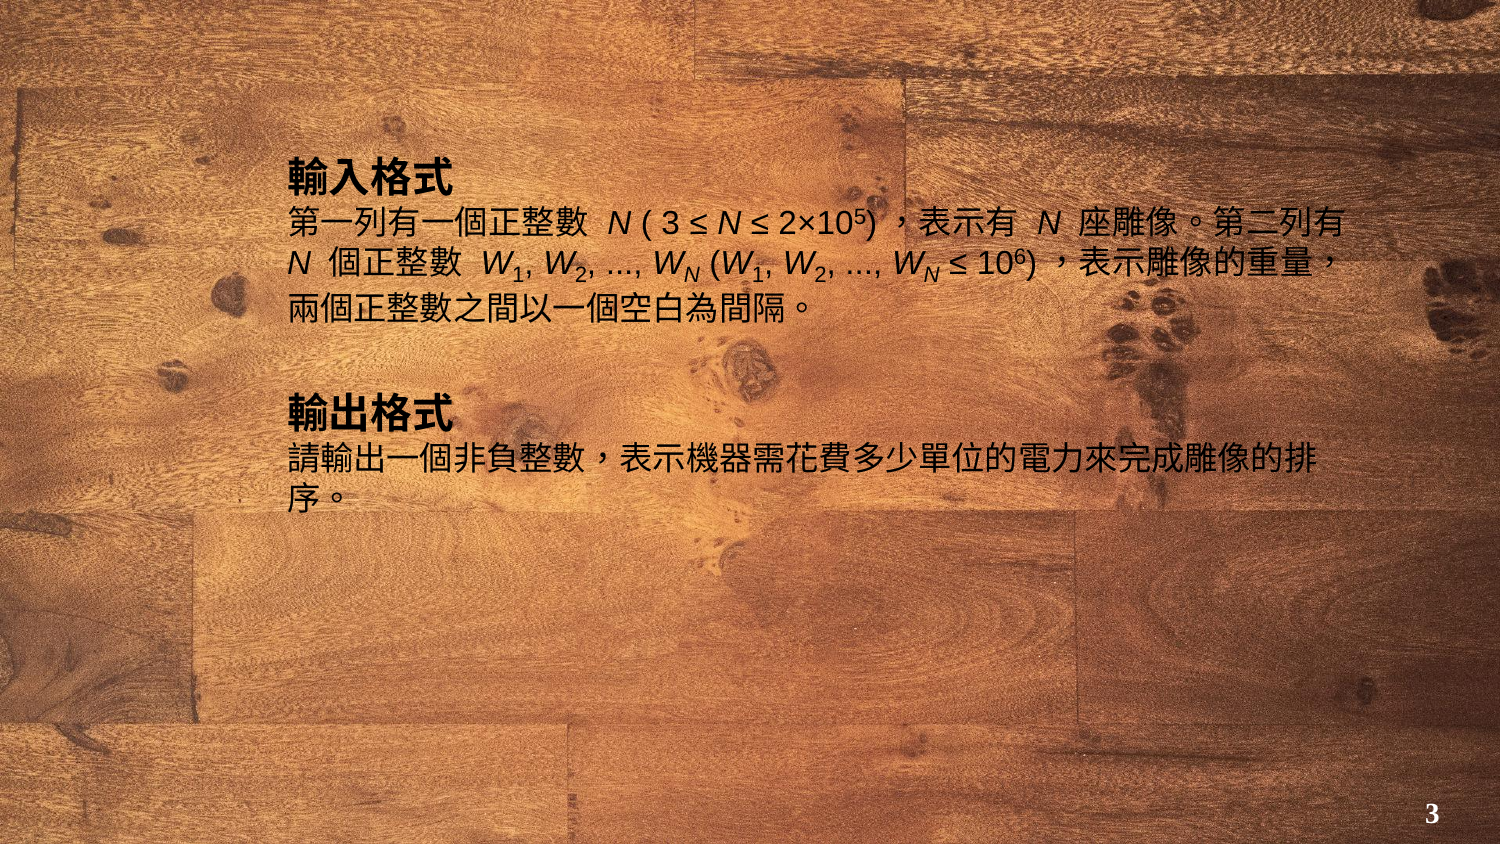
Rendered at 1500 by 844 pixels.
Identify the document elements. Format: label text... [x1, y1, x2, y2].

text_box 輸入格式 第一列有一個正整數 N ( 3 ≤ N ≤ 2×105)，表示有 N 座雕像。第二列有 N 個正整數 W1, W2, ..., WN (W1, W2, ..., WN ≤ 106)，表示雕像的重量，兩個正整數之間以一個空白為間隔。 輸出格式 請輸出一個非負整數，表示機器需花費多少單位的電力來完成雕像的排序。 [272, 119, 1362, 559]
slide_number 3 [1410, 779, 1500, 844]
